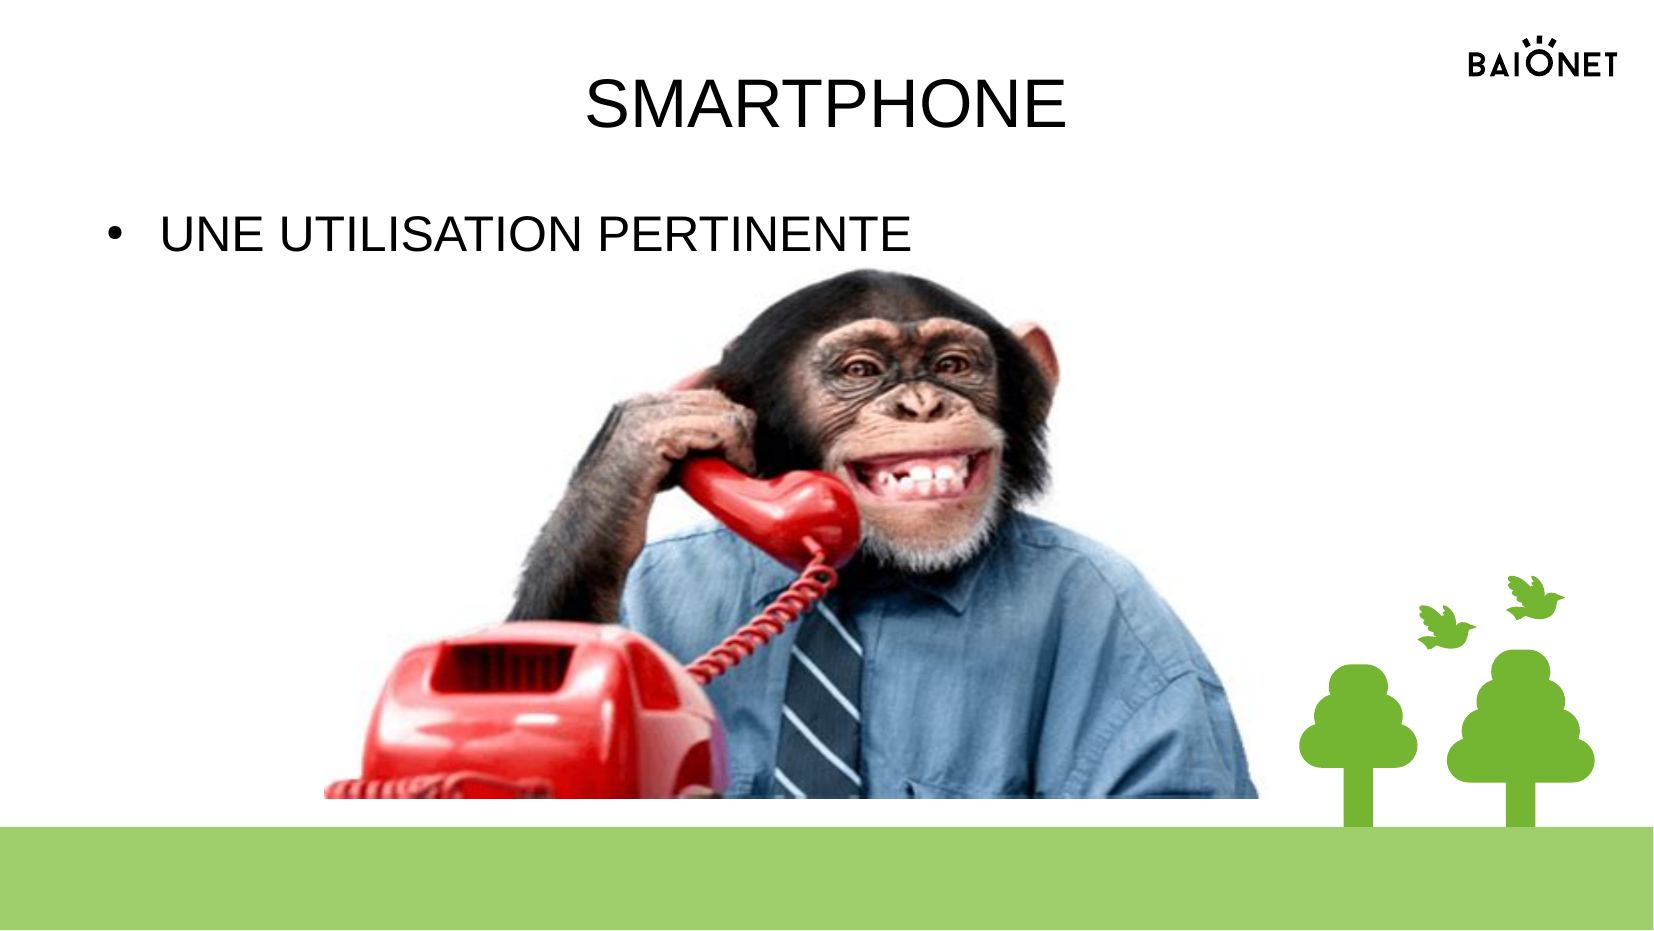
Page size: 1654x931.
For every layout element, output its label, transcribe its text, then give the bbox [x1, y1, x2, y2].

list UNE UTILISATION PERTINENTE [88, 206, 1565, 739]
picture [324, 265, 1271, 799]
title SMARTPHONE [88, 29, 1565, 178]
picture [1461, 29, 1625, 82]
